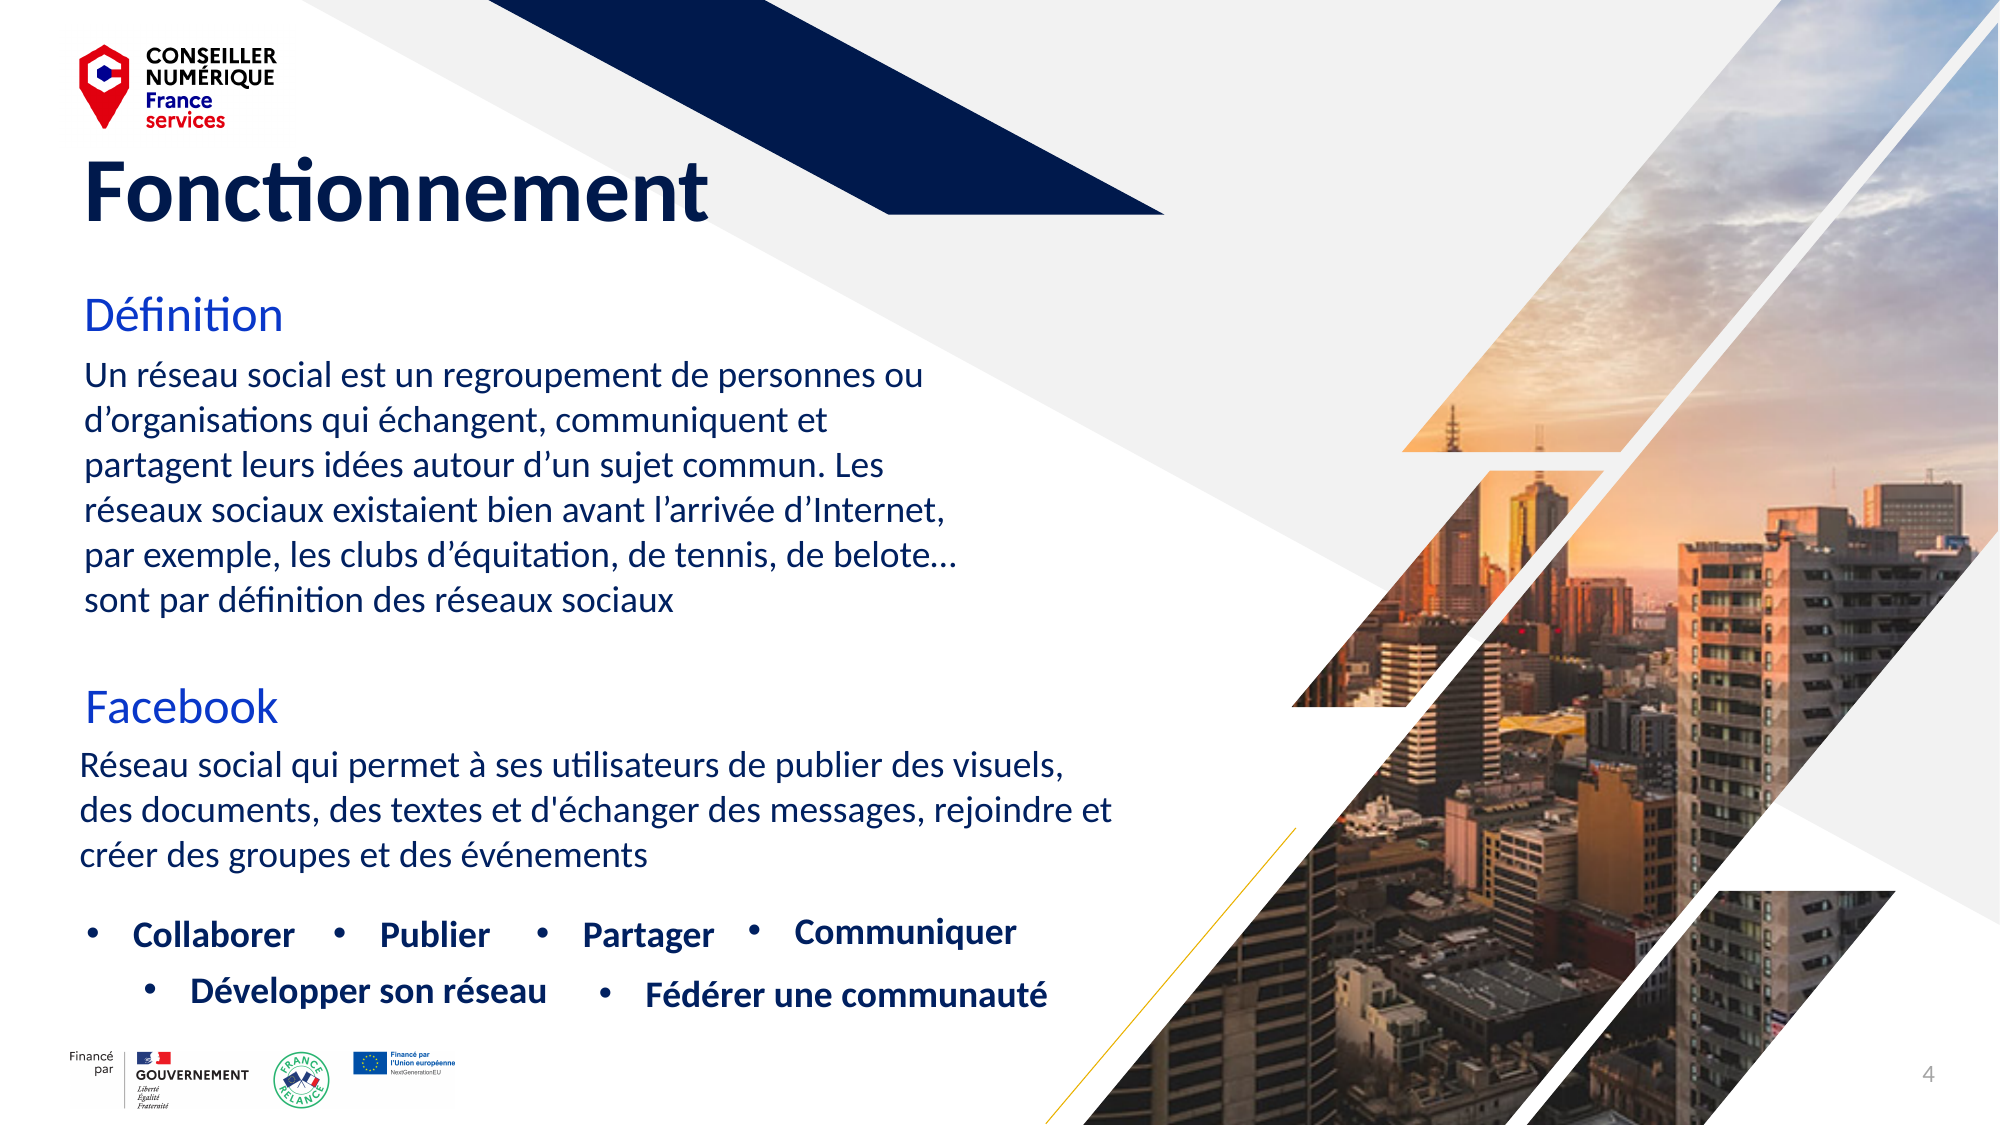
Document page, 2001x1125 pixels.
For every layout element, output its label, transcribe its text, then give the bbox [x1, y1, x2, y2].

picture [70, 1051, 455, 1109]
text_box [1526, 890, 1896, 1125]
slide_number <numéro> [1828, 1042, 1950, 1103]
text_box Communiquer [733, 899, 1041, 960]
title Fonctionnement [69, 41, 1274, 242]
text_box Développer son réseau [128, 958, 572, 1019]
text_box Fédérer une communauté [583, 962, 1072, 1023]
text_box [1401, 0, 2000, 453]
text_box Publier [318, 902, 515, 958]
text_box Réseau social qui permet à ses utilisateurs de publier des visuels, des documents, des textes et d'échanger des messages, rejoindre et créer des groupes et des événements [64, 732, 1129, 883]
text_box Un réseau social est un regroupement de personnes ou d’organisations qui échangent, communiquent et partagent leurs idées autour d’un sujet commun. Les réseaux sociaux existaient bien avant l’arrivée d’Internet, par exemple, les clubs d’équitation, de tennis, de belote… sont par définition des réseaux sociaux [69, 350, 974, 628]
text_box Facebook [70, 666, 975, 741]
text_box Partager [521, 902, 739, 963]
text_box [1083, 22, 1998, 1125]
picture [59, 24, 296, 148]
text_box Collaborer [71, 902, 318, 963]
text_box [1291, 470, 1605, 708]
text_box Définition [69, 274, 974, 350]
